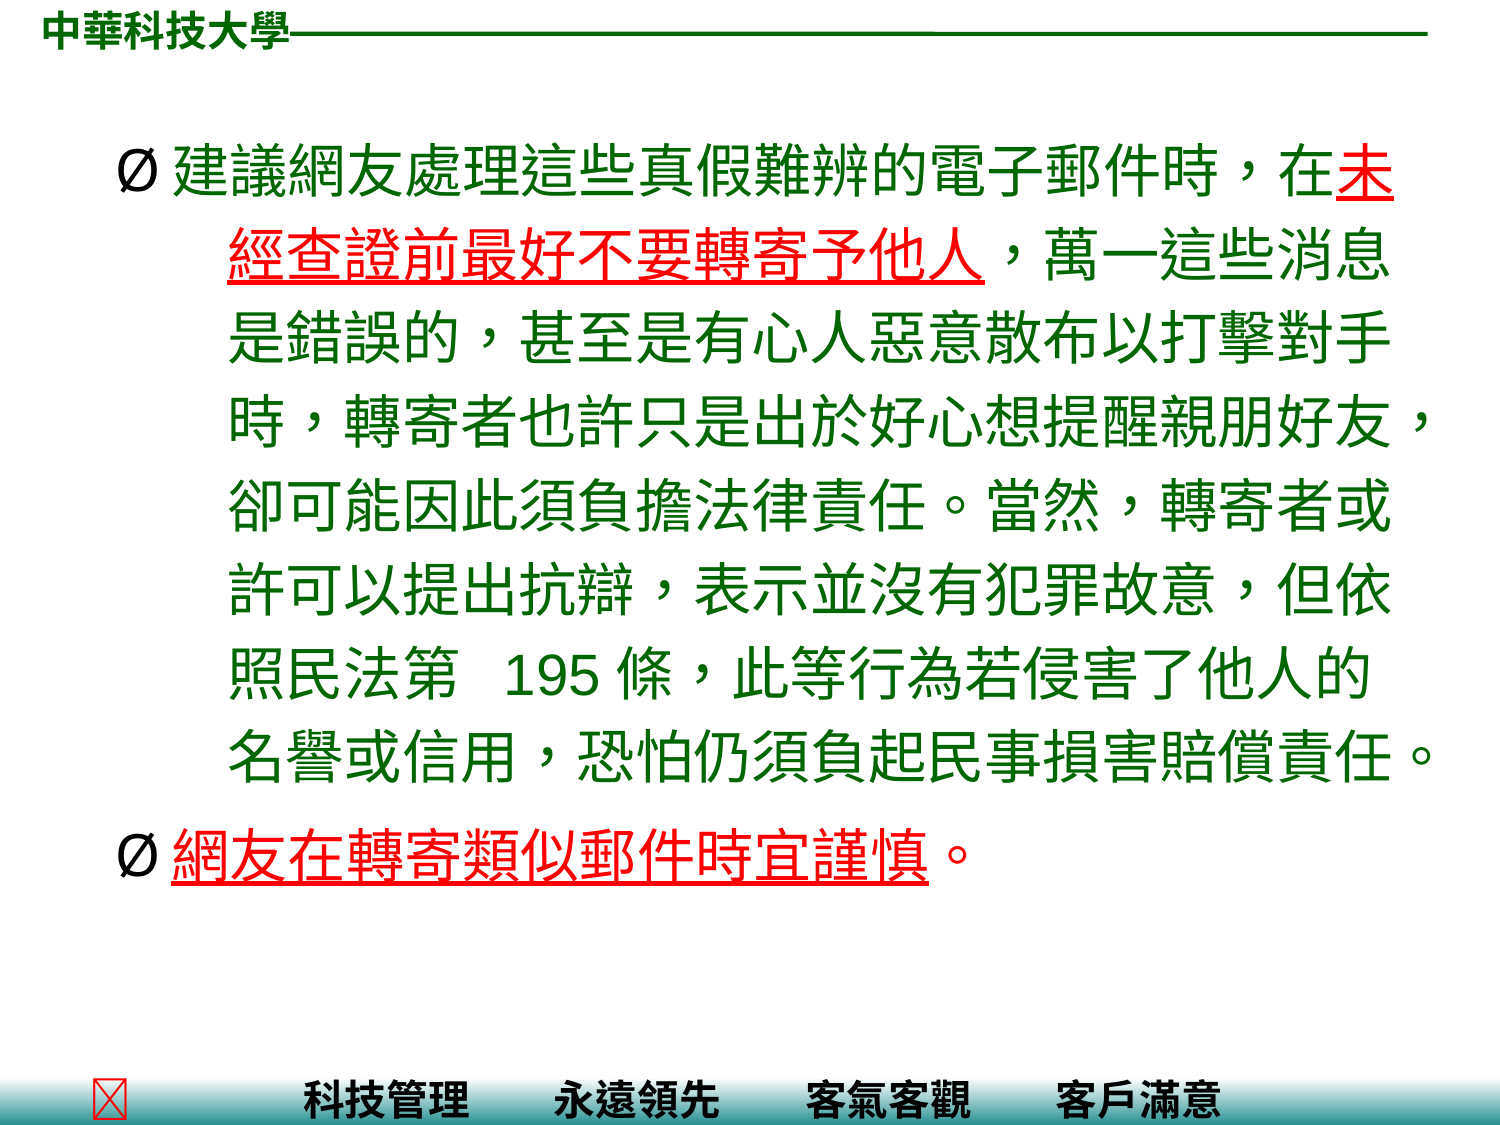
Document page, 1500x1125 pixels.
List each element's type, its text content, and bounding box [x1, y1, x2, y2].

list 建議網友處理這些真假難辨的電子郵件時，在未經查證前最好不要轉寄予他人，萬一這些消息是錯誤的，甚至是有心人惡意散布以打擊對手時，轉寄者也許只是出於好心想提醒親朋好友，卻可能因此須負擔法律責任。當然，轉寄者或許可以提出抗辯，表示並沒有犯罪故意，但依照民法第 195條，此等行為若侵害了他人的名譽或信用，恐怕仍須負起民事損害賠償責任。 網友在轉寄類似郵件時宜謹慎。 [99, 112, 1426, 1088]
